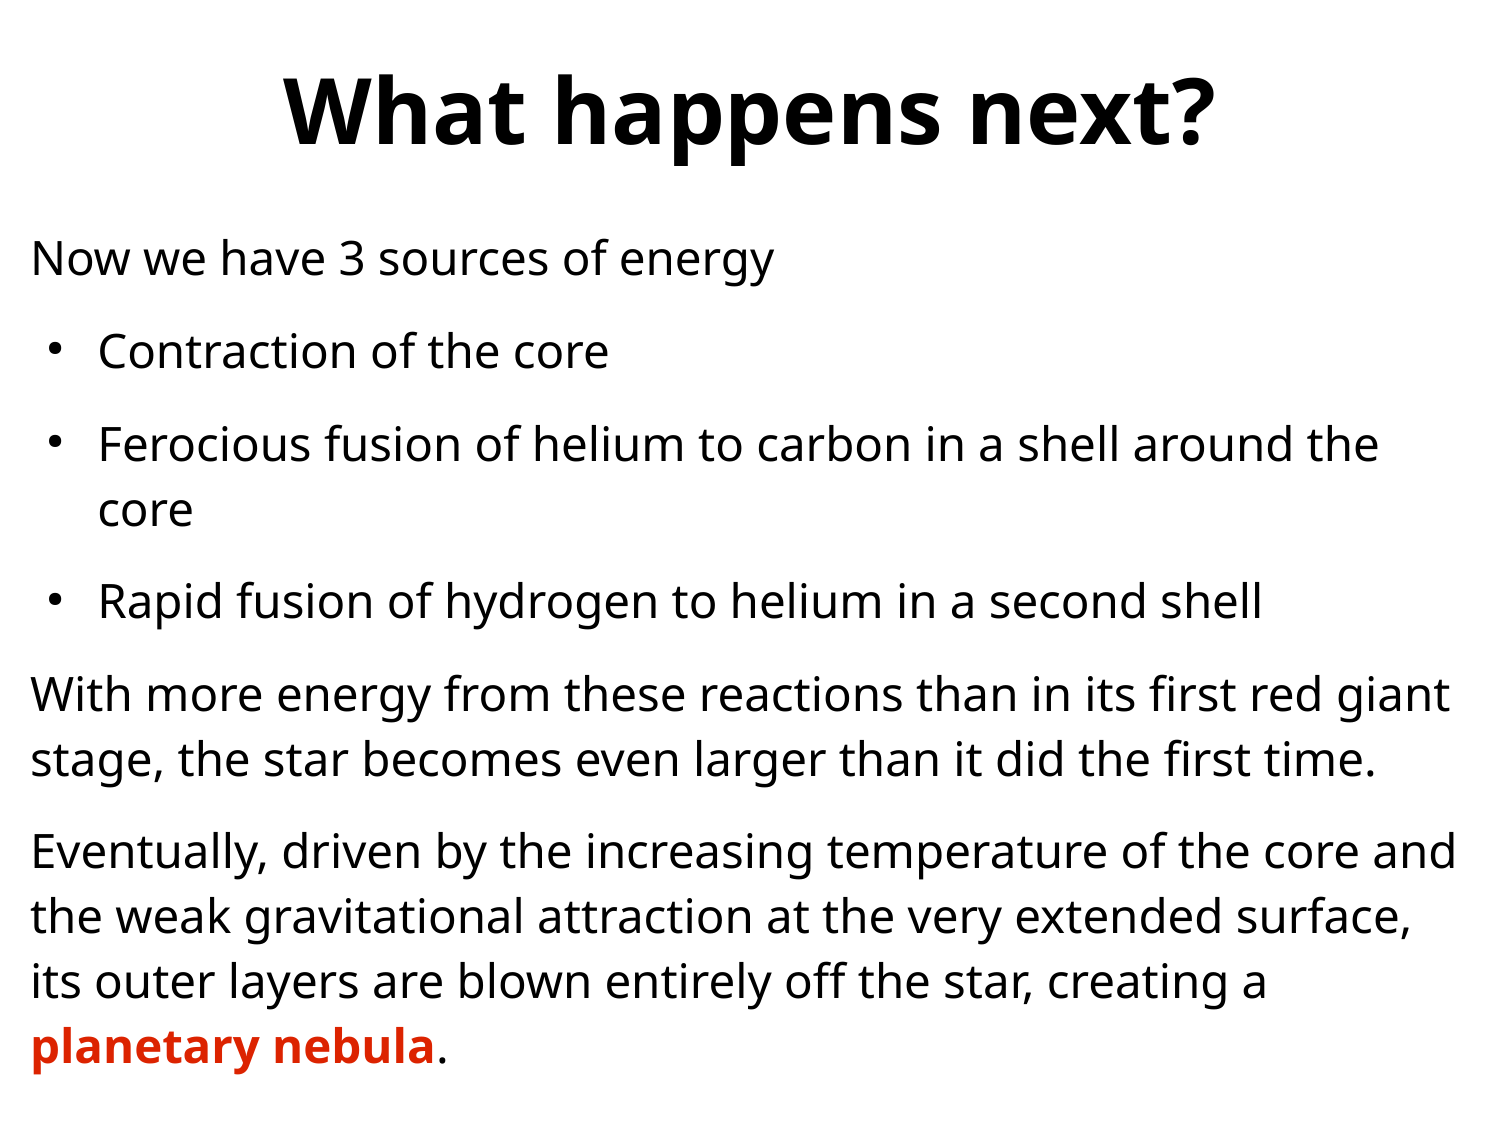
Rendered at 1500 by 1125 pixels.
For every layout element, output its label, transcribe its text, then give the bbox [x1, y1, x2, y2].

title What happens next? [30, 22, 1471, 196]
list Now we have 3 sources of energy Contraction of the core Ferocious fusion of helium to carbon in a shell around the core Rapid fusion of hydrogen to helium in a second shell With more energy from these reactions than in its first red giant stage, the star becomes even larger than it did the first time. Eventually, driven by the increasing temperature of the core and the weak gravitational attraction at the very extended surface, its outer layers are blown entirely off the star, creating a planetary nebula. [30, 224, 1471, 1088]
